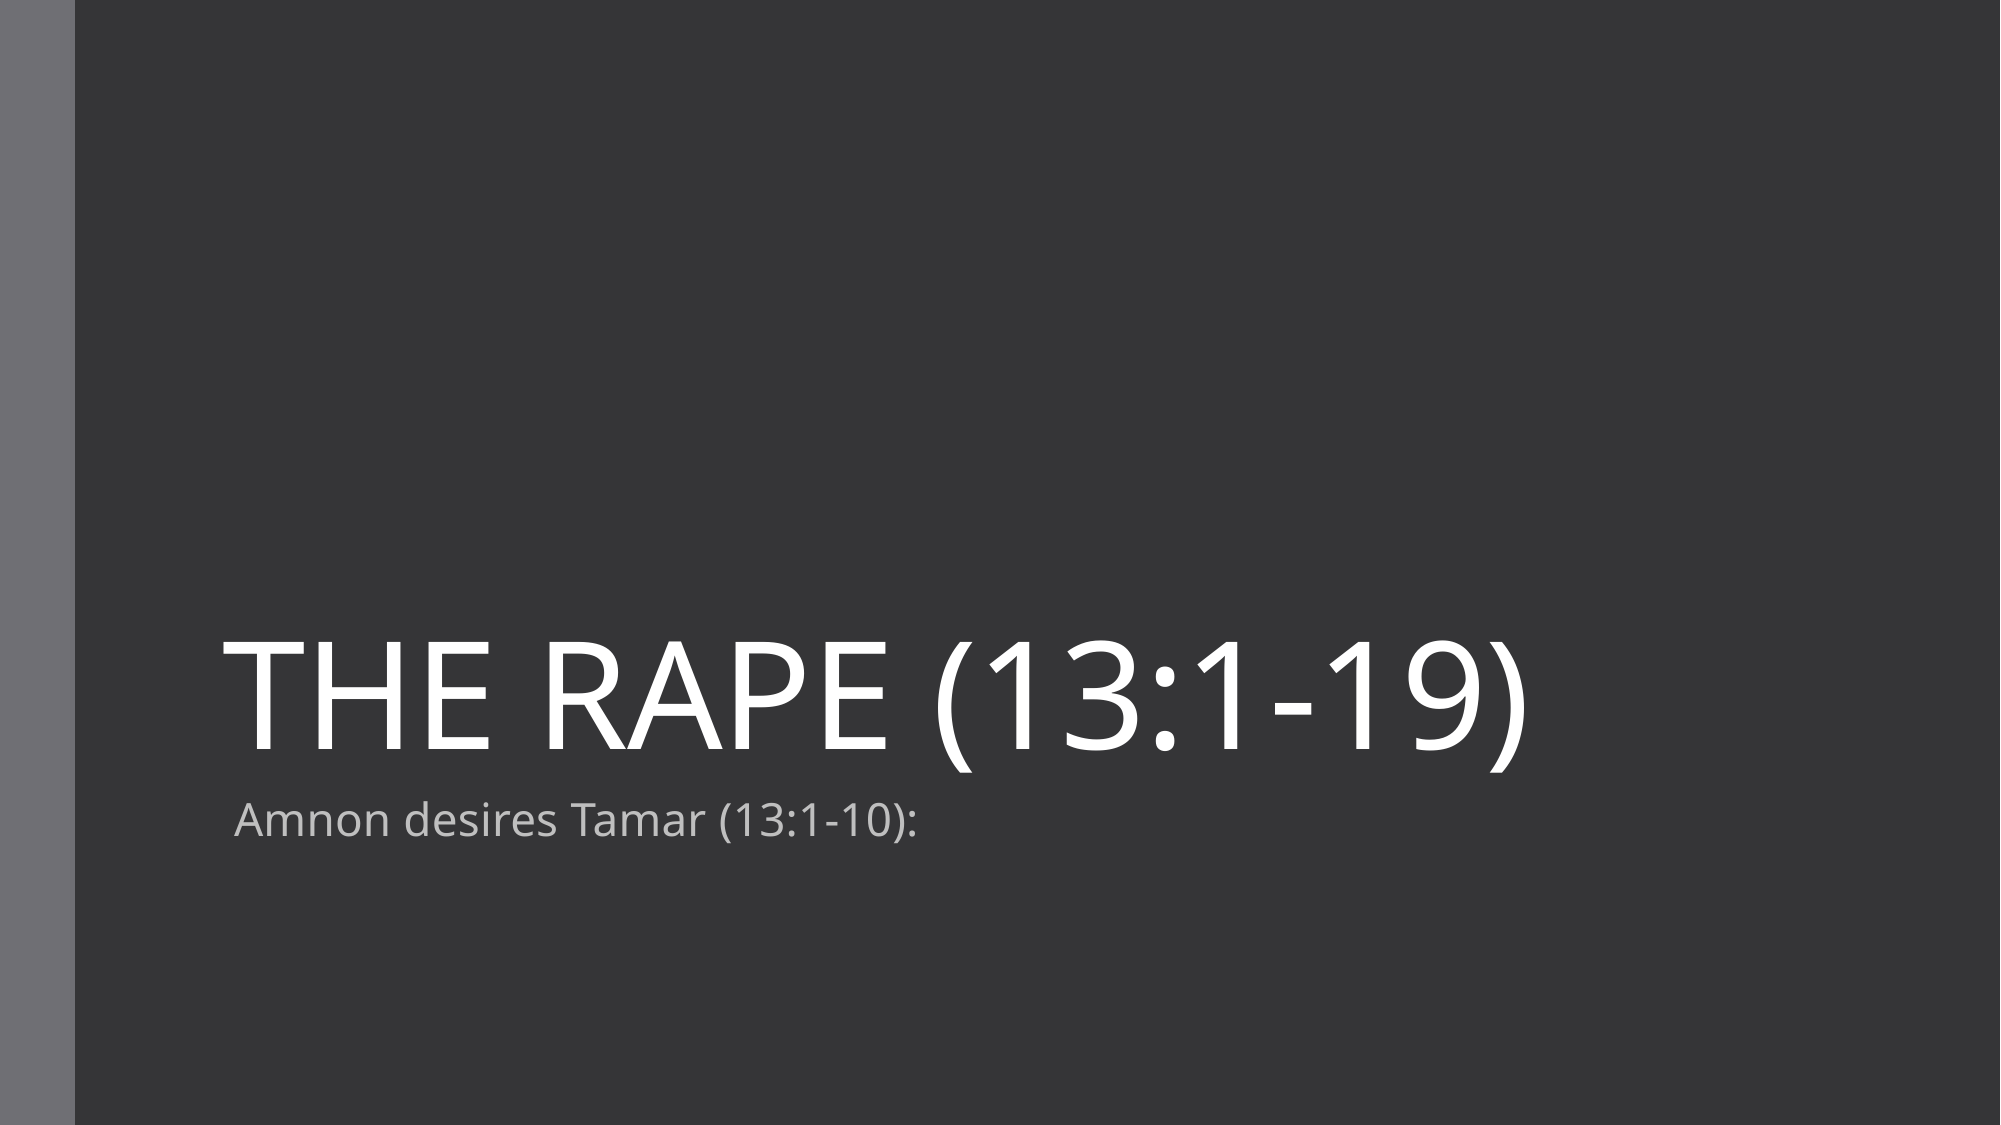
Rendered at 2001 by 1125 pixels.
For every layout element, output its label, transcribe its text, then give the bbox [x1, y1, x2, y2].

title THE RAPE (13:1-19) [206, 124, 1752, 787]
subtitle Amnon desires Tamar (13:1-10): [206, 787, 1752, 1066]
